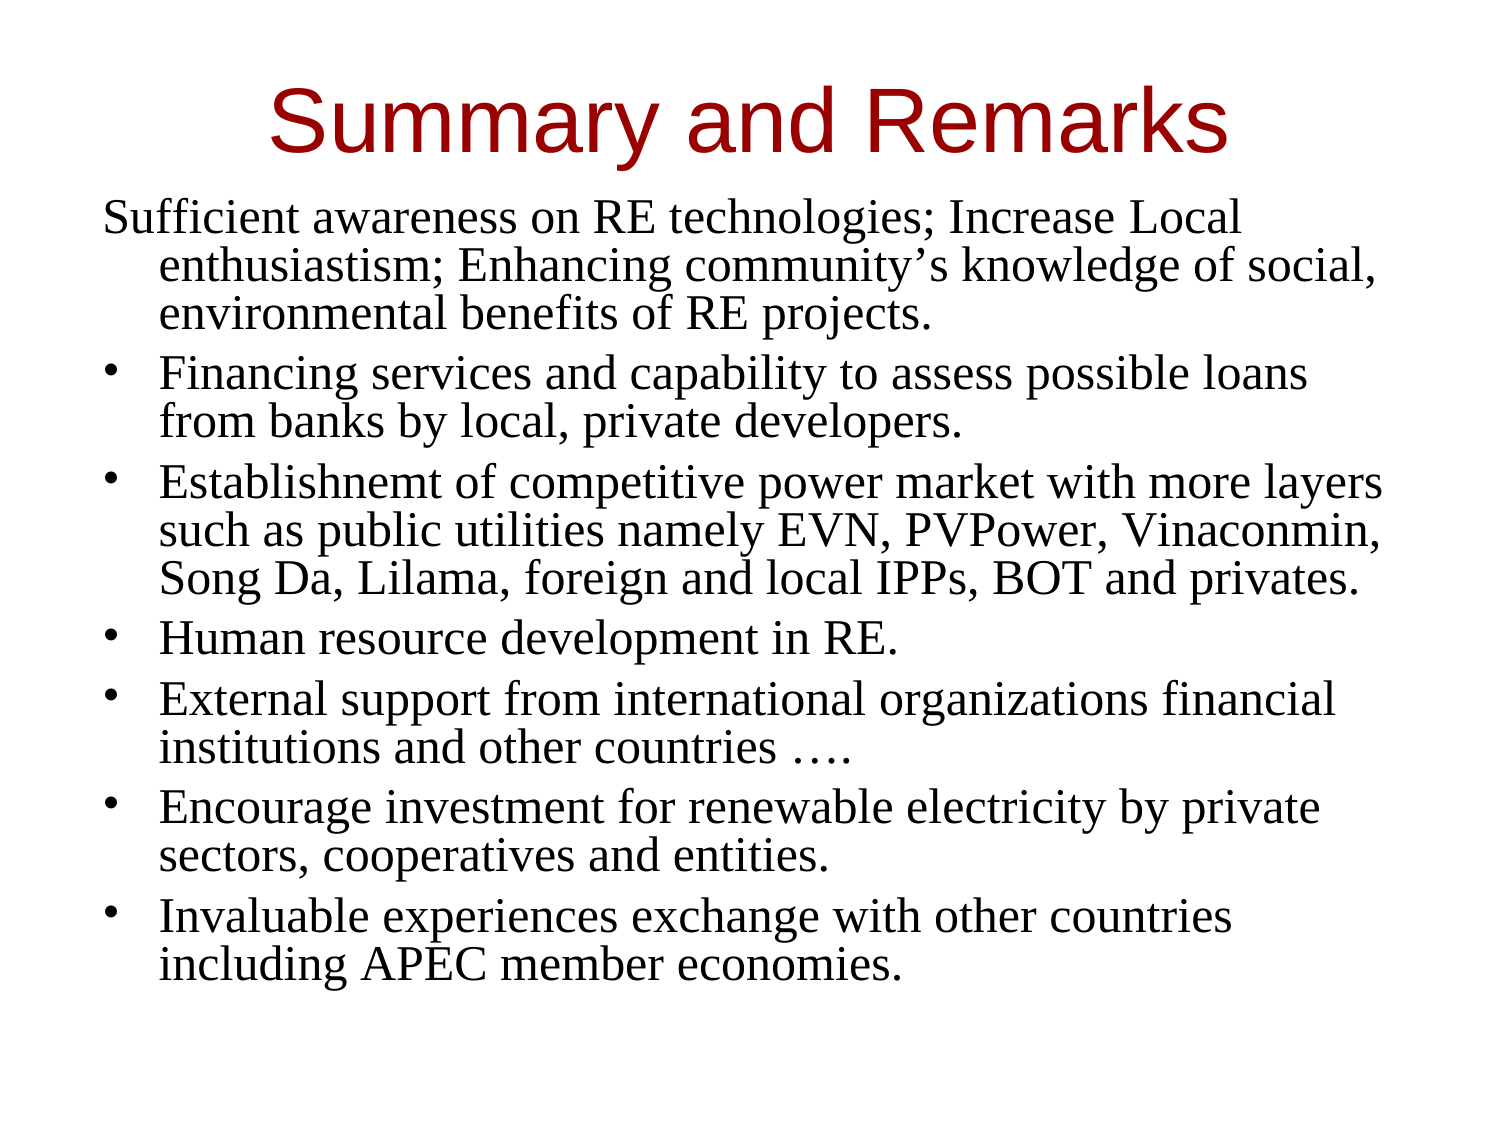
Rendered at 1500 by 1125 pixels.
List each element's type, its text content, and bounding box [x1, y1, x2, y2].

list Sufficient awareness on RE technologies; Increase Local enthusiastism; Enhancing community’s knowledge of social, environmental benefits of RE projects. Financing services and capability to assess possible loans from banks by local, private developers. Establishnemt of competitive power market with more layers such as public utilities namely EVN, PVPower, Vinaconmin, Song Da, Lilama, foreign and local IPPs, BOT and privates. Human resource development in RE. External support from international organizations financial institutions and other countries …. Encourage investment for renewable electricity by private sectors, cooperatives and entities. Invaluable experiences exchange with other countries including APEC member economies. [87, 187, 1426, 1018]
title Summary and Remarks [75, 45, 1426, 188]
